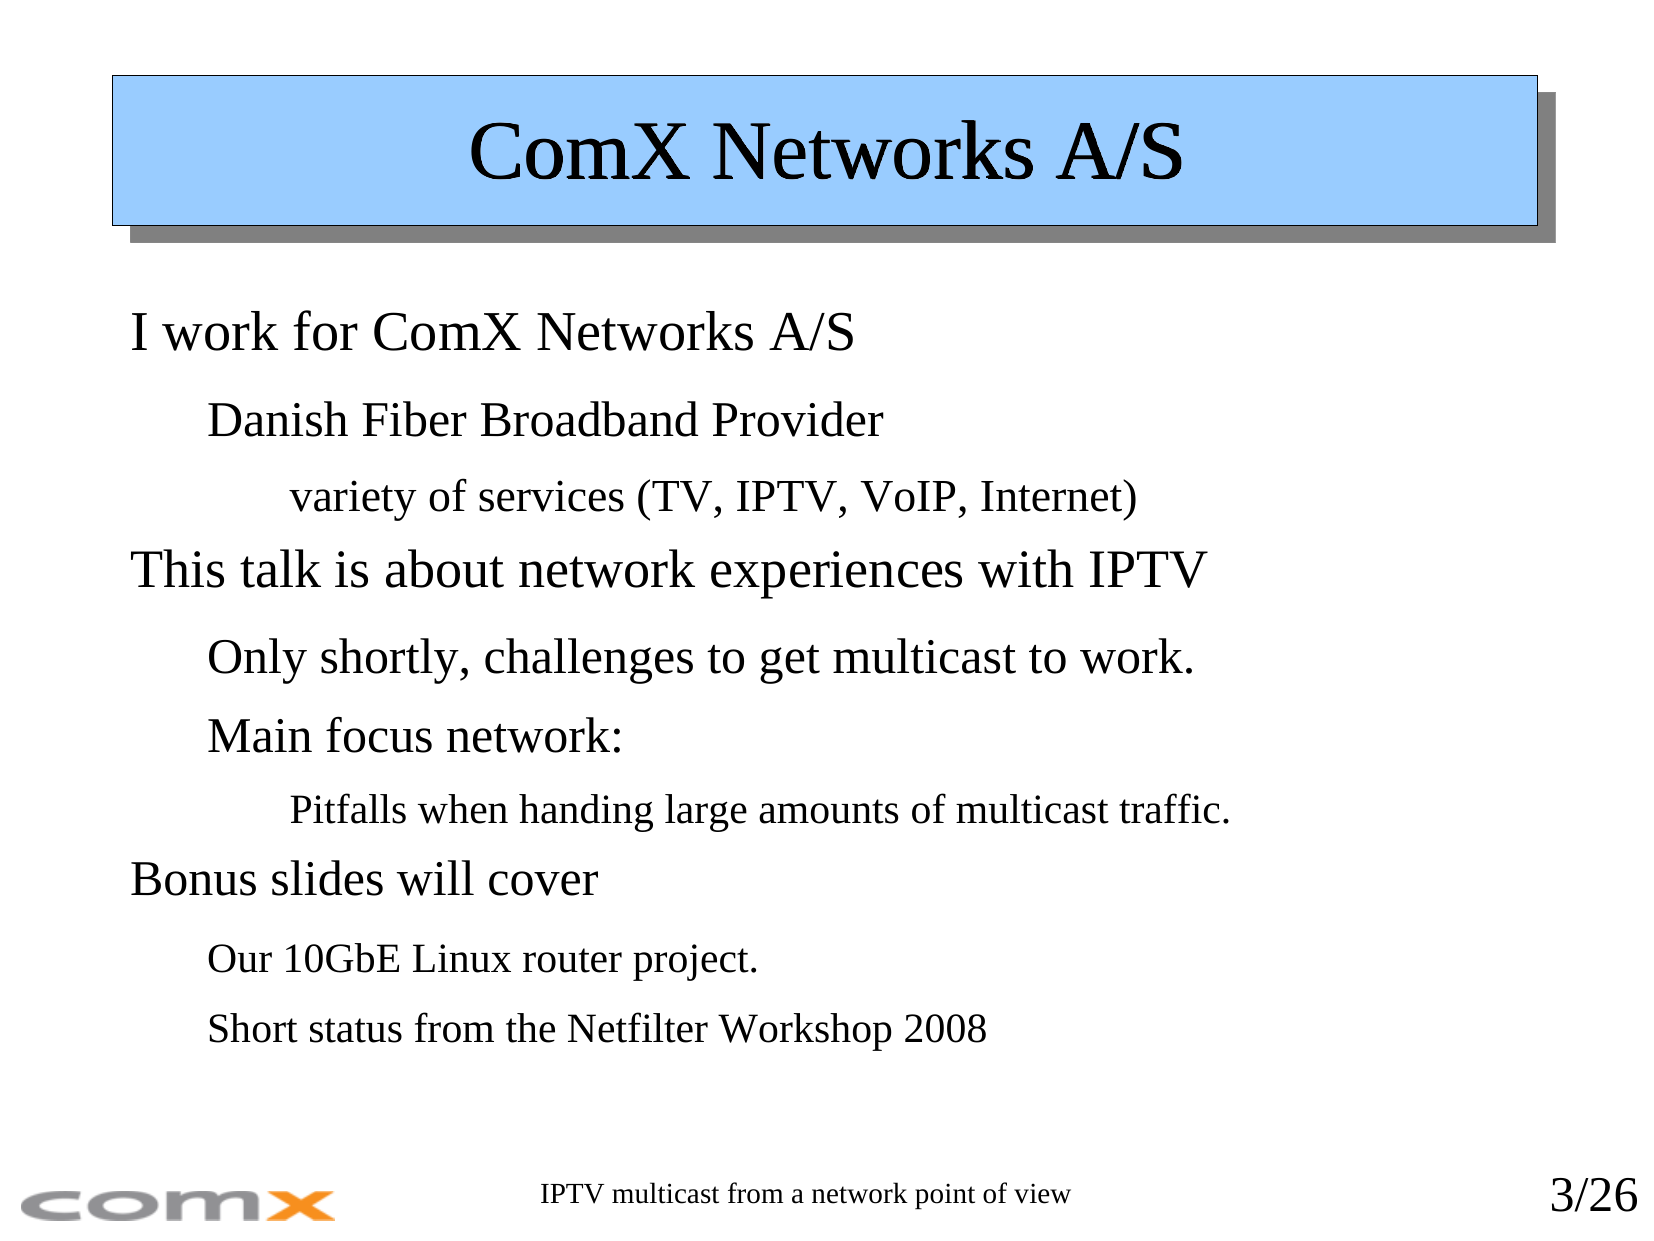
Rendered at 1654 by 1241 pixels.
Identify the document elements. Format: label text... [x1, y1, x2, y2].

picture [21, 1191, 335, 1221]
list I work for ComX Networks A/S Danish Fiber Broadband Provider variety of services (TV, IPTV, VoIP, Internet) This talk is about network experiences with IPTV Only shortly, challenges to get multicast to work. Main focus network: Pitfalls when handing large amounts of multicast traffic. Bonus slides will cover Our 10GbE Linux router project. Short status from the Netfilter Workshop 2008 [112, 300, 1538, 1088]
title ComX Networks A/S [116, 75, 1538, 226]
